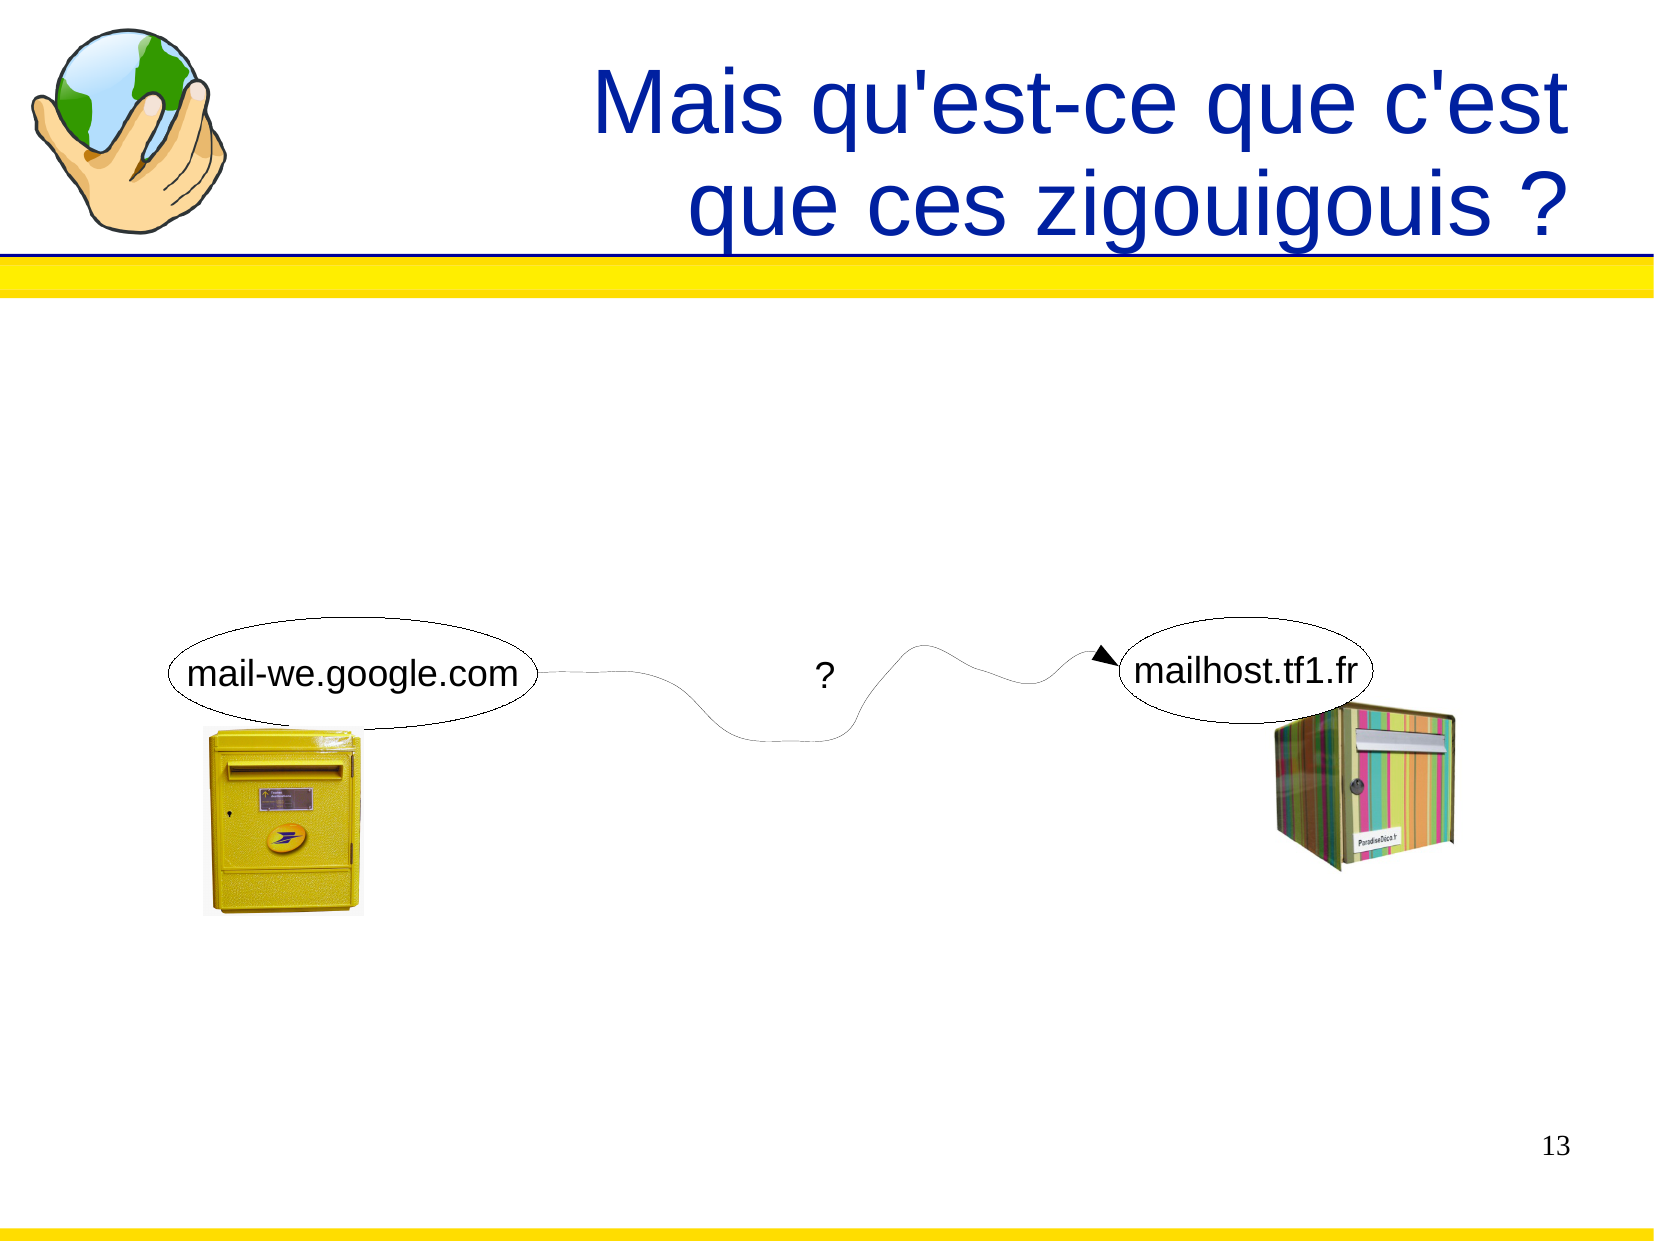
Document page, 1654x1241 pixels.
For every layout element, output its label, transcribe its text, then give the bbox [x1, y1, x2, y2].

picture [1223, 696, 1515, 875]
text_box mail-we.google.com [168, 617, 538, 730]
title Mais qu'est-ce que c'est que ces zigouigouis ? [372, 49, 1571, 257]
picture [11, 14, 246, 248]
text_box ? [799, 646, 851, 706]
text_box mailhost.tf1.fr [1119, 617, 1374, 724]
picture [203, 726, 364, 916]
